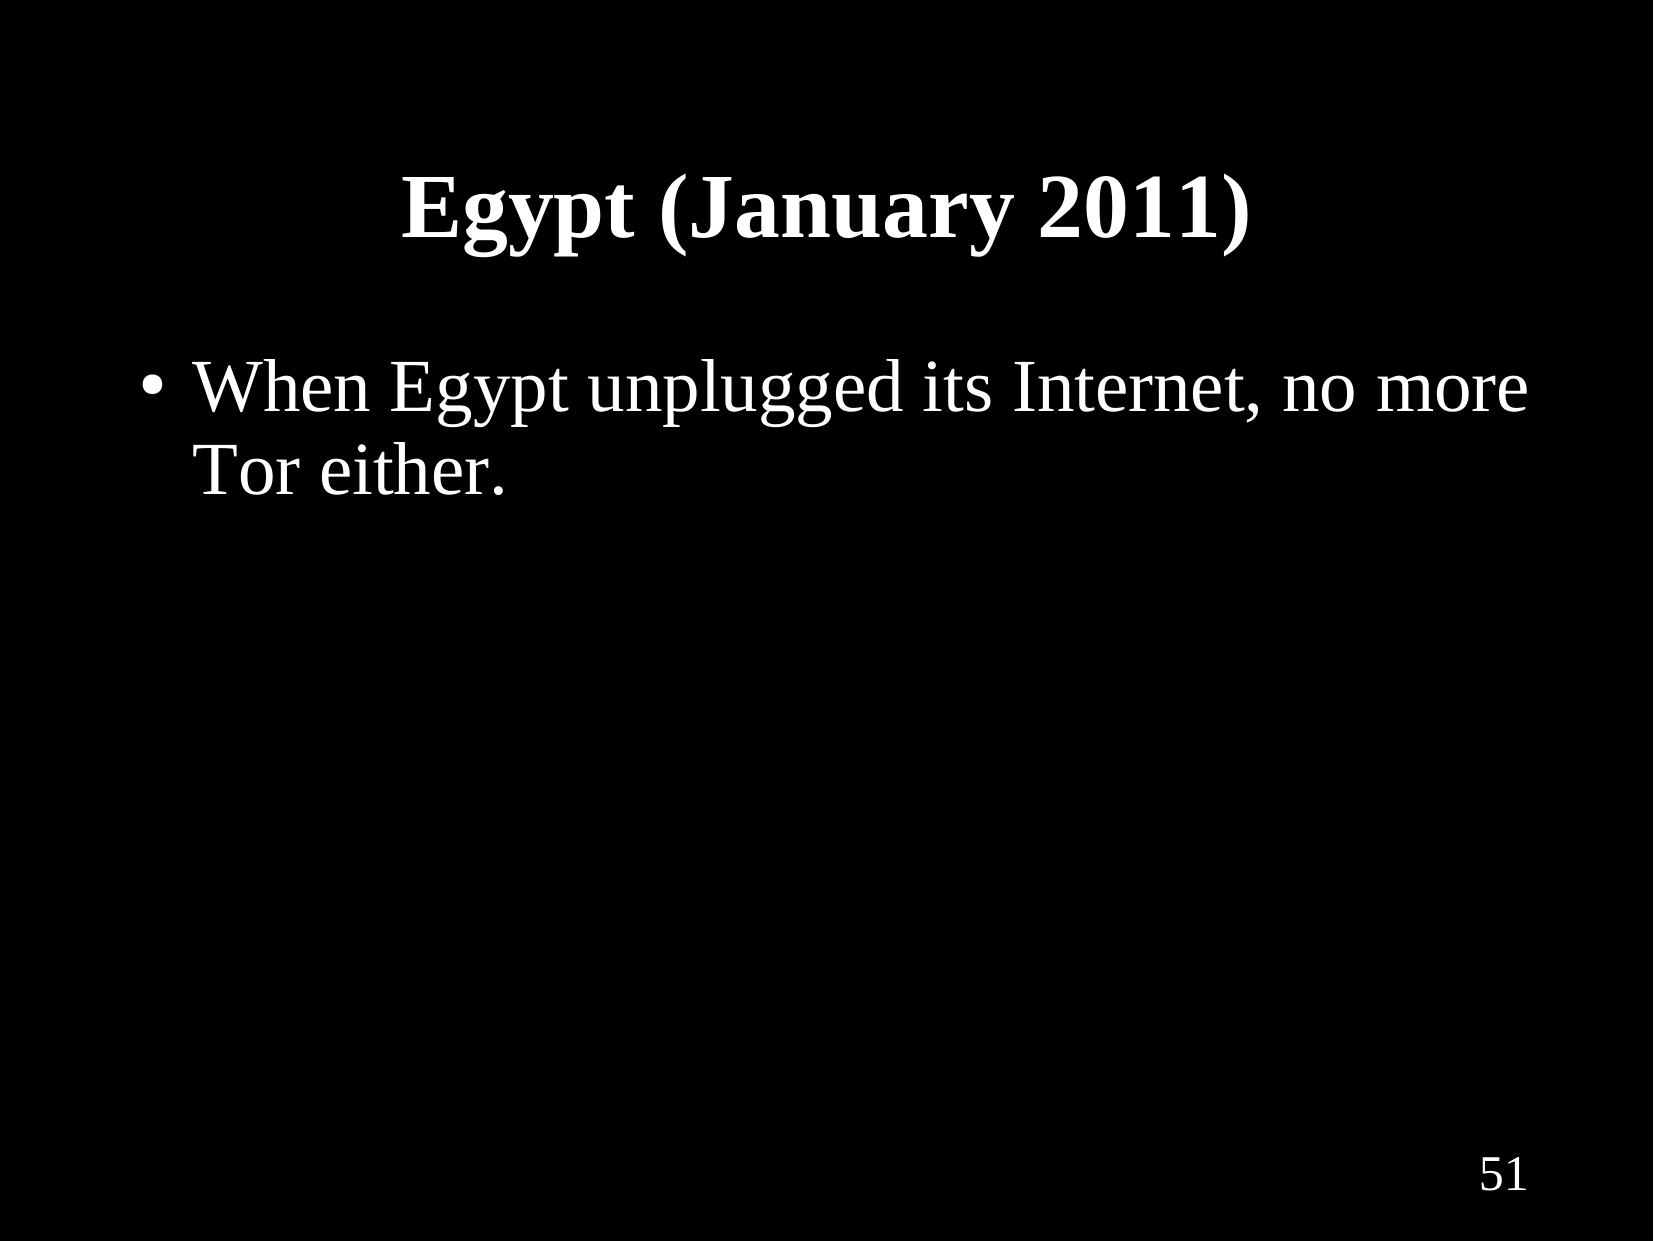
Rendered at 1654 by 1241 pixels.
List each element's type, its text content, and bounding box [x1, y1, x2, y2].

title Egypt (January 2011) [121, 102, 1534, 311]
list When Egypt unplugged its Internet, no more Tor either. [121, 344, 1534, 1127]
